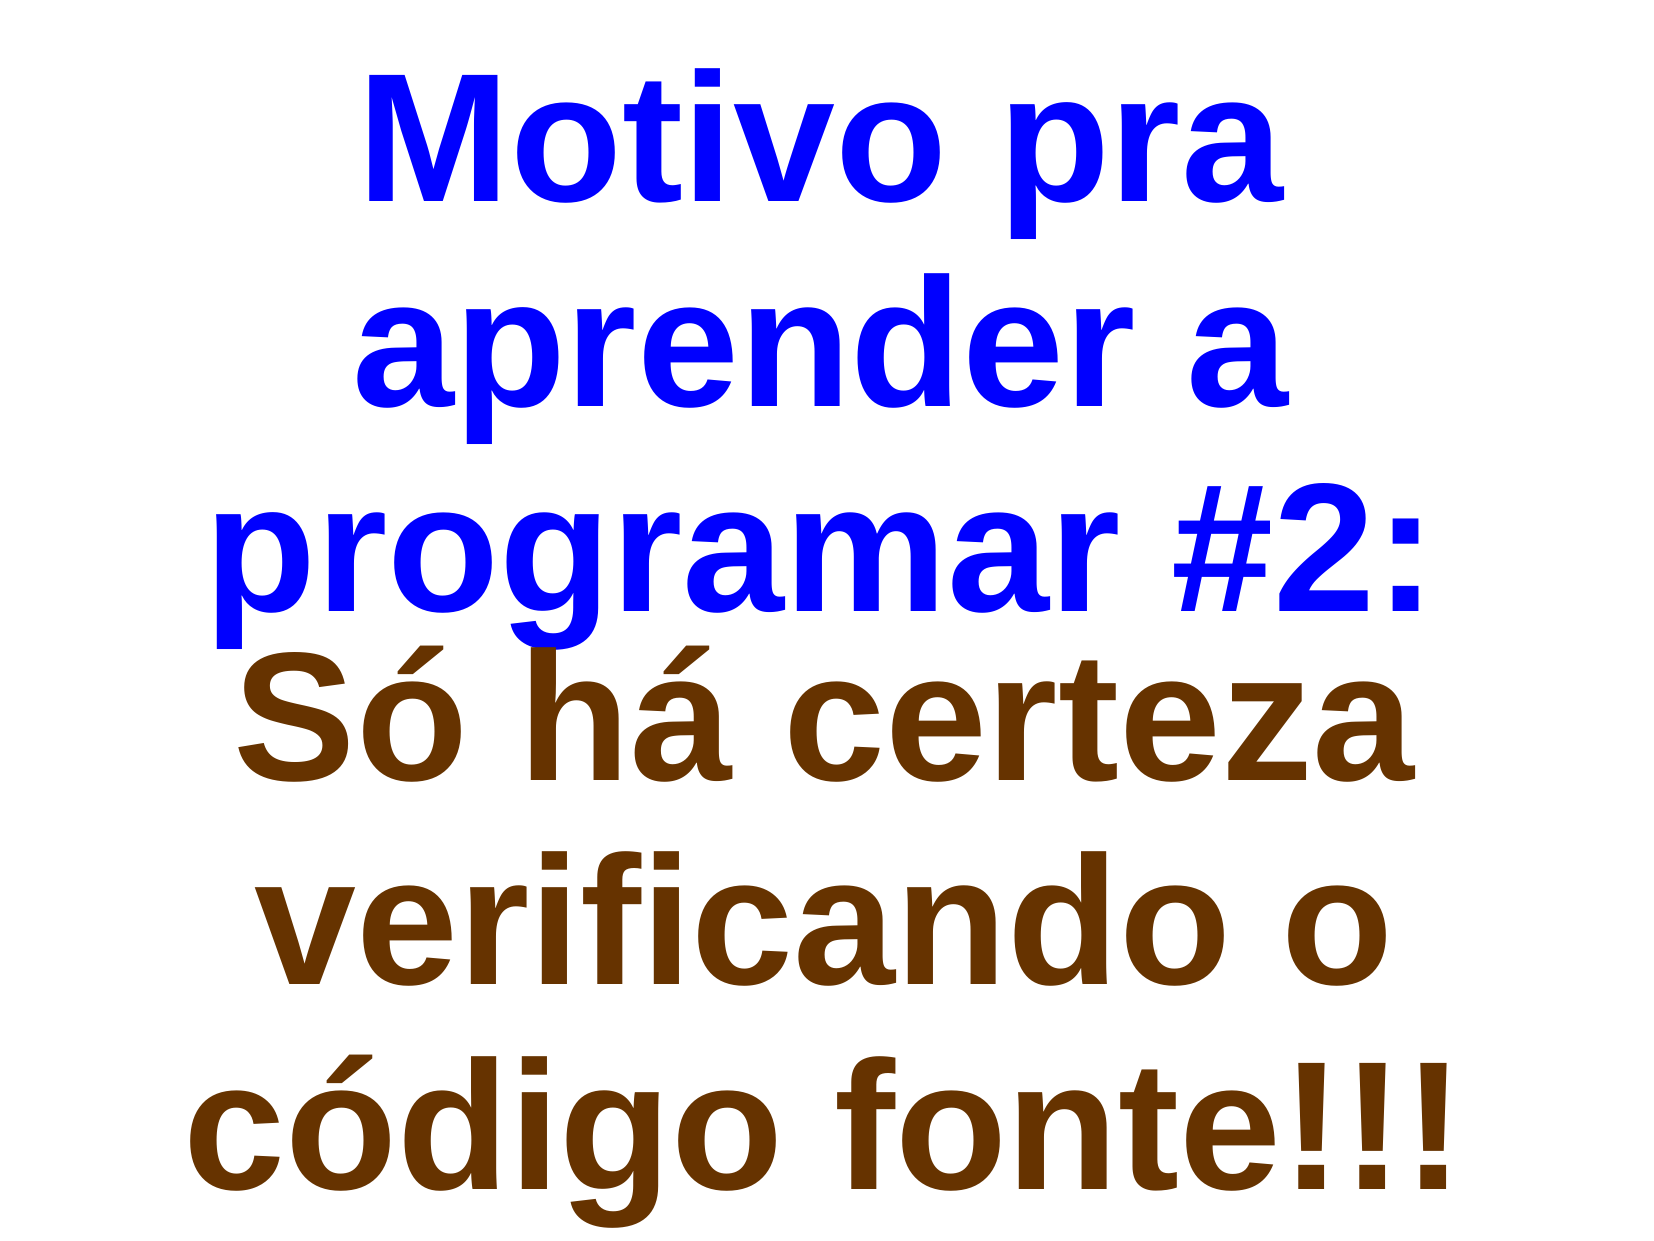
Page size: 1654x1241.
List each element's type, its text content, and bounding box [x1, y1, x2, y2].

text_box Só há certeza verificando o código fonte!!! [173, 614, 1477, 1229]
text_box Motivo pra aprender a programar #2: [0, 35, 1642, 650]
